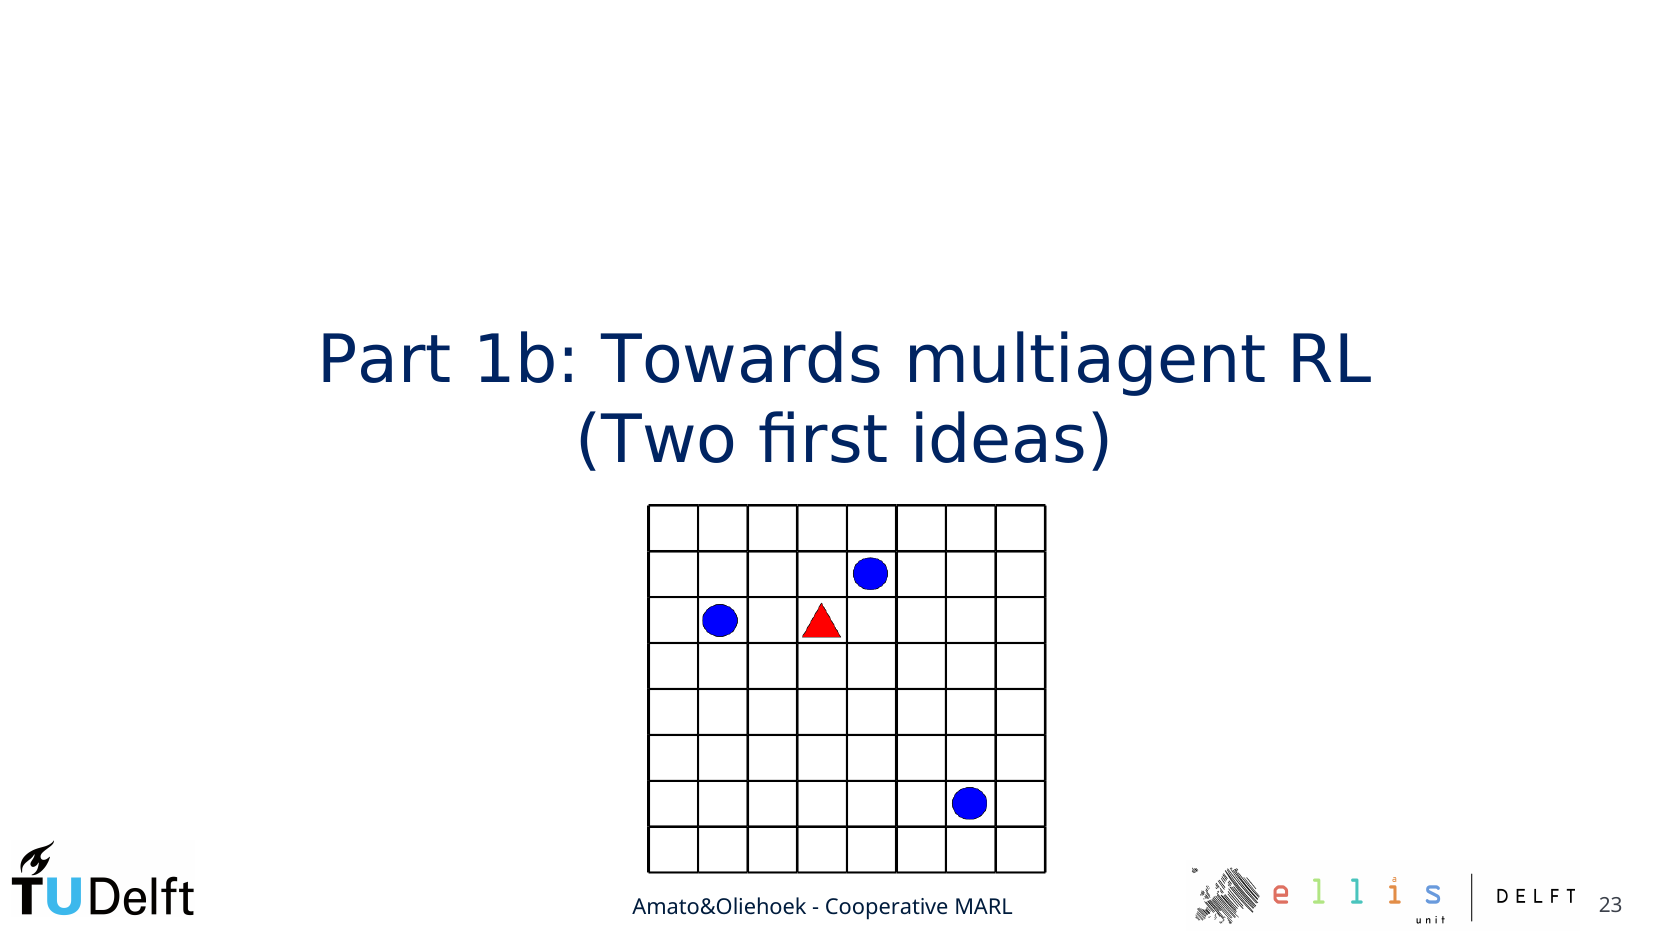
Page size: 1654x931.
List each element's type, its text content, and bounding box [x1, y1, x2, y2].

picture [11, 840, 195, 917]
picture [1186, 860, 1580, 931]
picture [647, 504, 1047, 874]
subtitle Part 1b: Towards multiagent RL (Two first ideas) [63, 165, 1571, 626]
